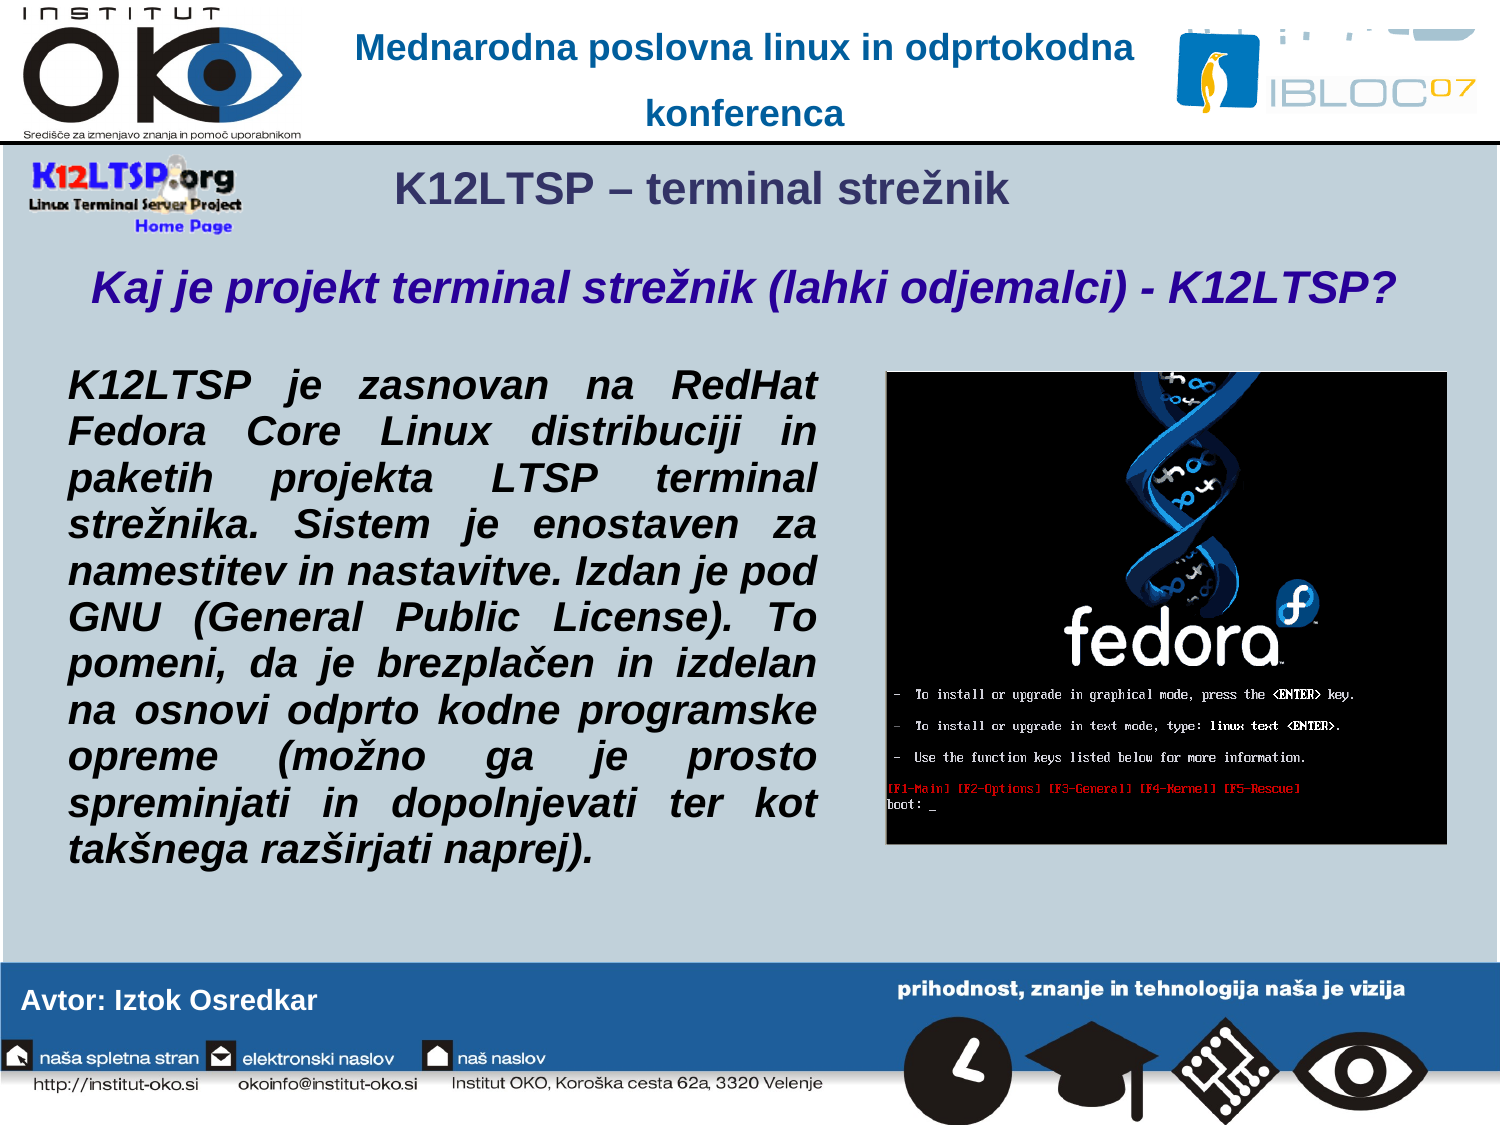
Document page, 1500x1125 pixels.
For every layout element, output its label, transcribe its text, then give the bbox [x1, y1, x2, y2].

picture [23, 7, 302, 140]
text_box Avtor: Iztok Osredkar [5, 976, 431, 1025]
picture [0, 962, 1500, 1125]
list K12LTSP je zasnovan na RedHat Fedora Core Linux distribuciji in paketih projekta LTSP terminal strežnika. Sistem je enostaven za namestitev in nastavitve. Izdan je pod GNU (General Public License). To pomeni, da je brezplačen in izdelan na osnovi odprto kodne programske opreme (možno ga je prosto spreminjati in dopolnjevati ter kot takšnega razširjati naprej). [53, 353, 833, 951]
picture [17, 153, 251, 240]
title K12LTSP – terminal strežnik [348, 129, 1058, 249]
text_box Mednarodna poslovna linux in odprtokodna konferenca [324, 19, 1176, 141]
list Kaj je projekt terminal strežnik (lahki odjemalci) - K12LTSP? [76, 254, 1477, 384]
picture [885, 371, 1447, 845]
picture [1175, 29, 1477, 119]
chart [0, 145, 1500, 962]
